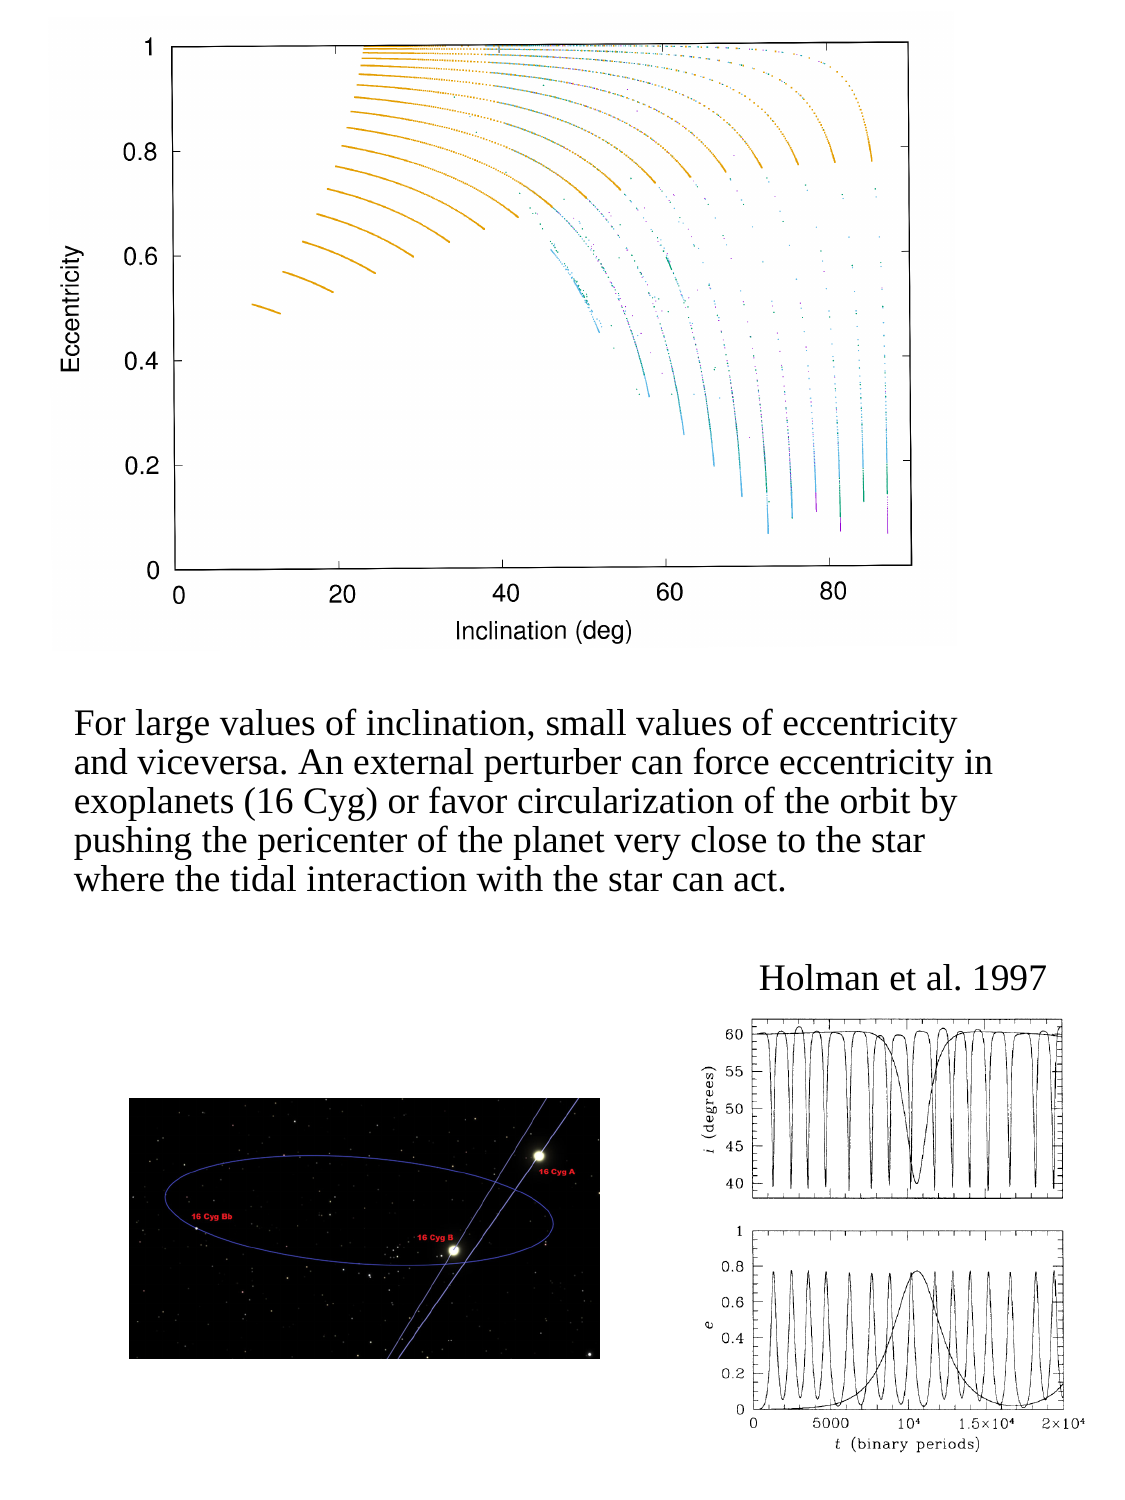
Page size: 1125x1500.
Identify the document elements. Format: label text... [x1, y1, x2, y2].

picture [129, 1098, 600, 1359]
picture [678, 1015, 1099, 1465]
text_box For large values of inclination, small values of eccentricity and viceversa. An external perturber can force eccentricity in exoplanets (16 Cyg) or favor circularization of the orbit by pushing the pericenter of the planet very close to the star where the tidal interaction with the star can act. [59, 696, 1016, 953]
picture [48, 11, 957, 651]
text_box Holman et al. 1997 [744, 952, 1125, 1052]
